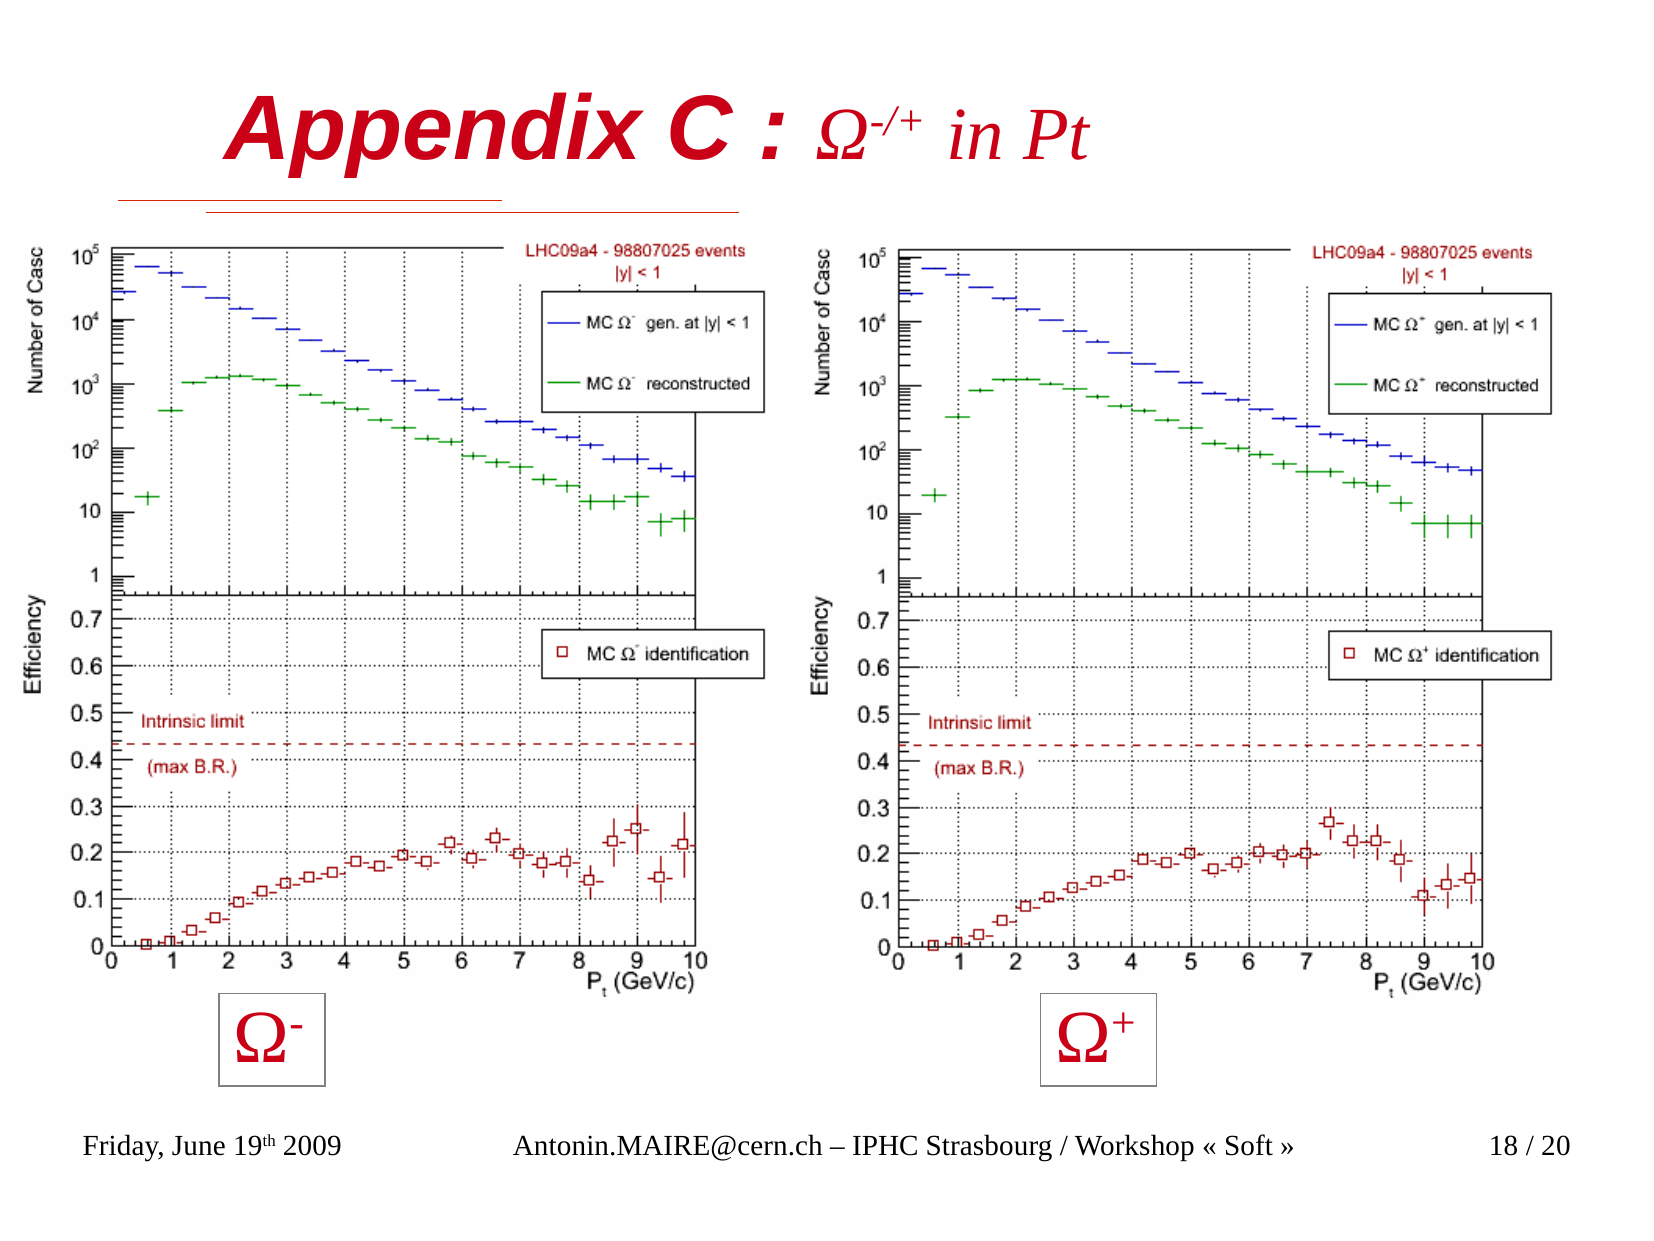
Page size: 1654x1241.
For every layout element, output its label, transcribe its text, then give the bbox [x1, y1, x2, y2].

text_box Ω+ [1040, 993, 1157, 1086]
title Appendix C : Ω-/+ in Pt [76, 49, 1565, 207]
picture [5, 232, 1646, 1009]
text_box Ω- [218, 993, 325, 1086]
